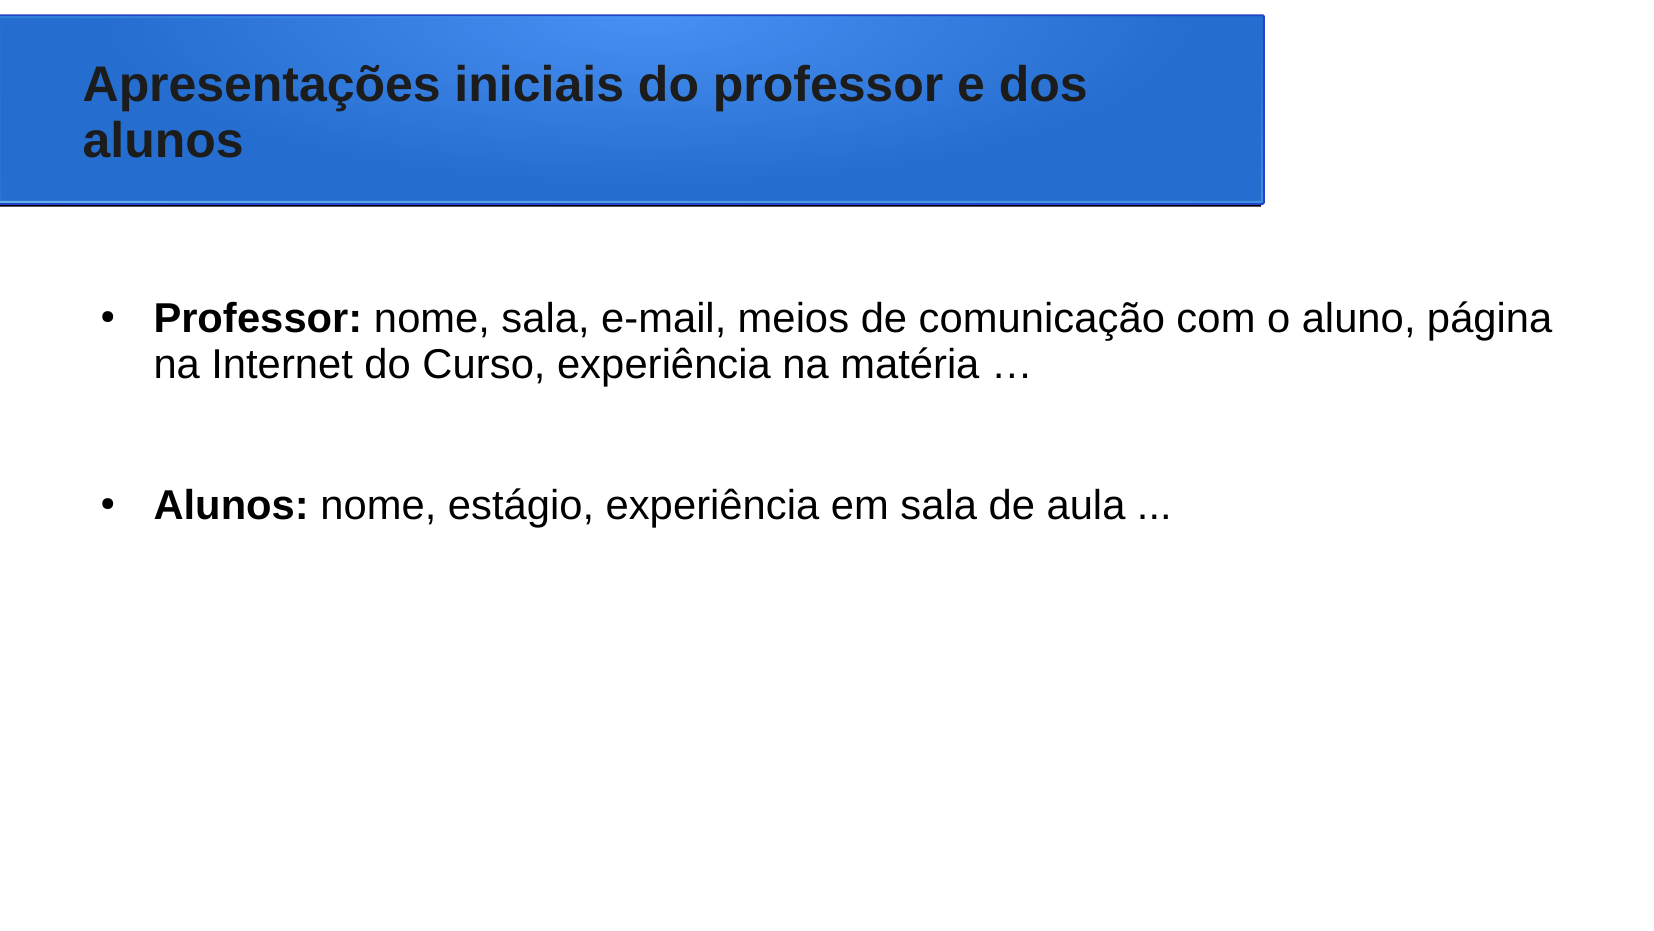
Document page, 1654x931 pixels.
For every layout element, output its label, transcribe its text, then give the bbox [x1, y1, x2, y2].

title Apresentações iniciais do professor e dos alunos [82, 35, 1235, 189]
list Professor: nome, sala, e-mail, meios de comunicação com o aluno, página na Internet do Curso, experiência na matéria … Alunos: nome, estágio, experiência em sala de aula ... [82, 224, 1571, 764]
